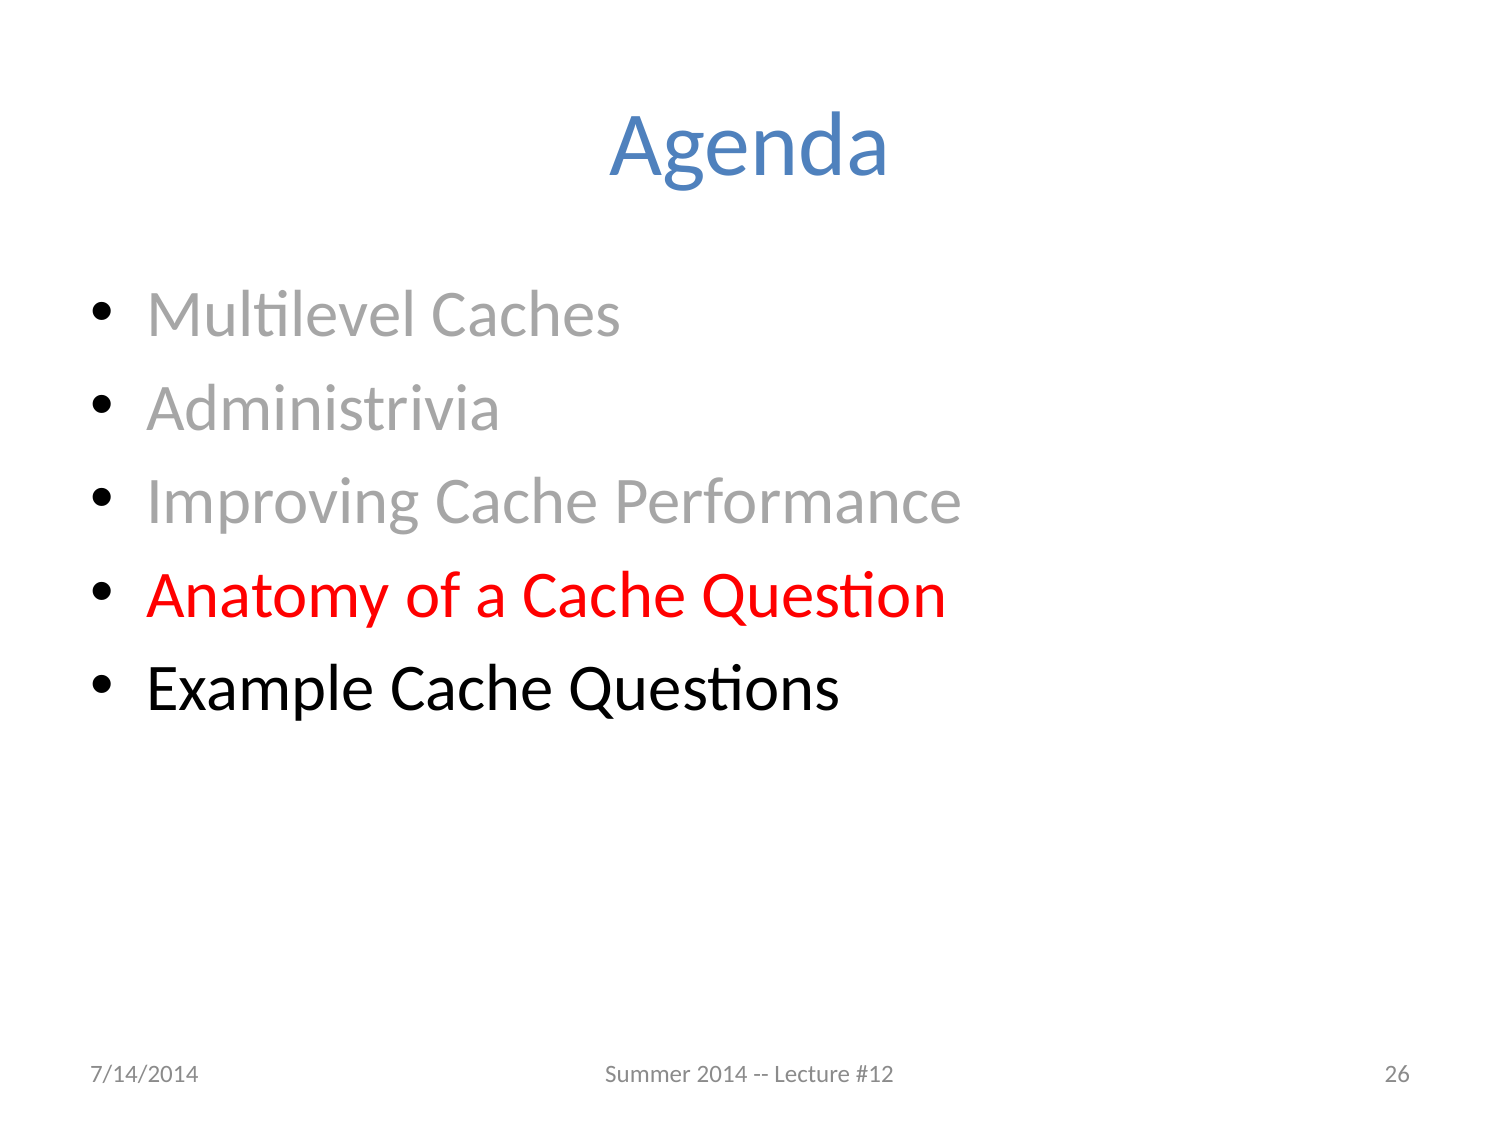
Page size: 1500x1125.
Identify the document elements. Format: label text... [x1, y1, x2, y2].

title Agenda [75, 45, 1425, 233]
slide_number 7/14/2014 [75, 1042, 425, 1103]
list Multilevel Caches Administrivia Improving Cache Performance Anatomy of a Cache Question Example Cache Questions [75, 262, 1425, 1073]
footer Summer 2014 -- Lecture #12 [512, 1042, 988, 1103]
slide_number <number> [1074, 1042, 1425, 1103]
